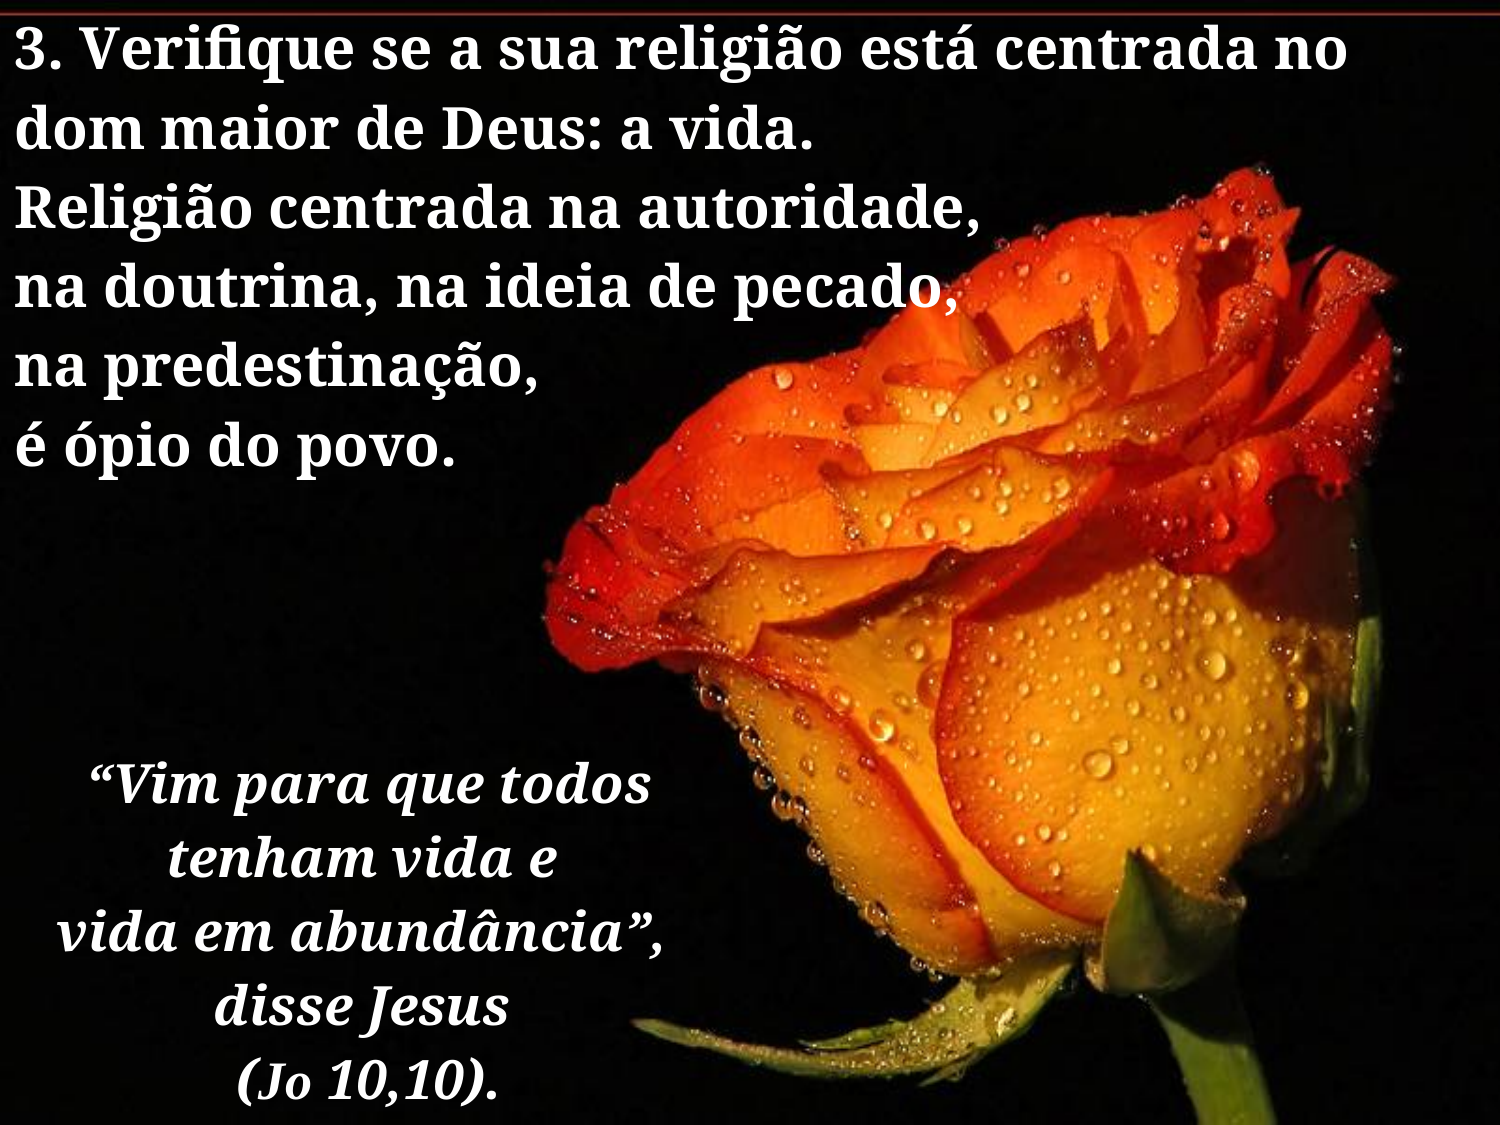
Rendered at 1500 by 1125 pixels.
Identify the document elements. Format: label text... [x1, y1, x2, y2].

text_box 3. Verifique se a sua religião está centrada no dom maior de Deus: a vida. Religião centrada na autoridade, na doutrina, na ideia de pecado, na predestinação, é ópio do povo. [0, 0, 1471, 491]
picture [0, 0, 1500, 1125]
text_box “Vim para que todos tenham vida e vida em abundância”, disse Jesus (Jo 10,10). [0, 738, 739, 1124]
